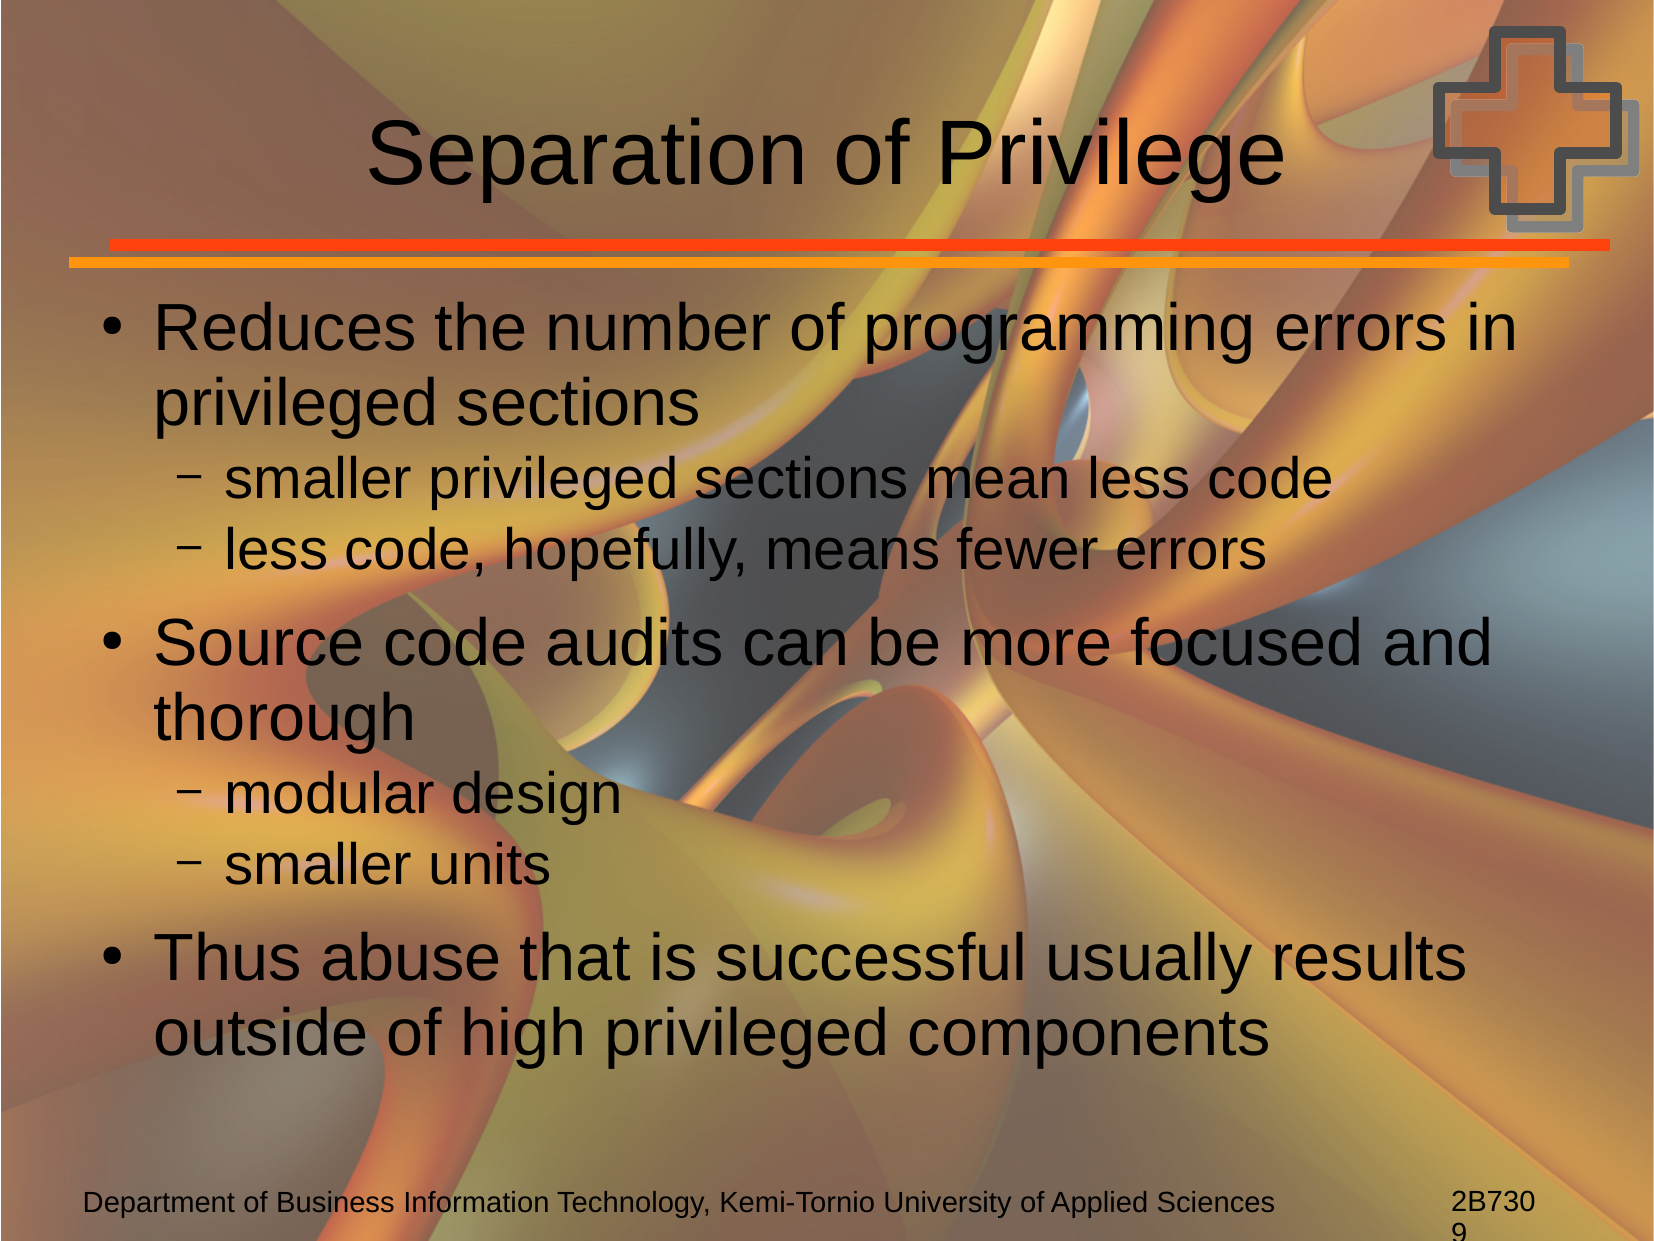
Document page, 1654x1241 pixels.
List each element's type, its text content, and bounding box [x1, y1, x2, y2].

list Reduces the number of programming errors in privileged sections smaller privileged sections mean less code less code, hopefully, means fewer errors Source code audits can be more focused and thorough modular design smaller units Thus abuse that is successful usually results outside of high privileged components [82, 290, 1571, 1150]
title Separation of Privilege [82, 49, 1571, 257]
